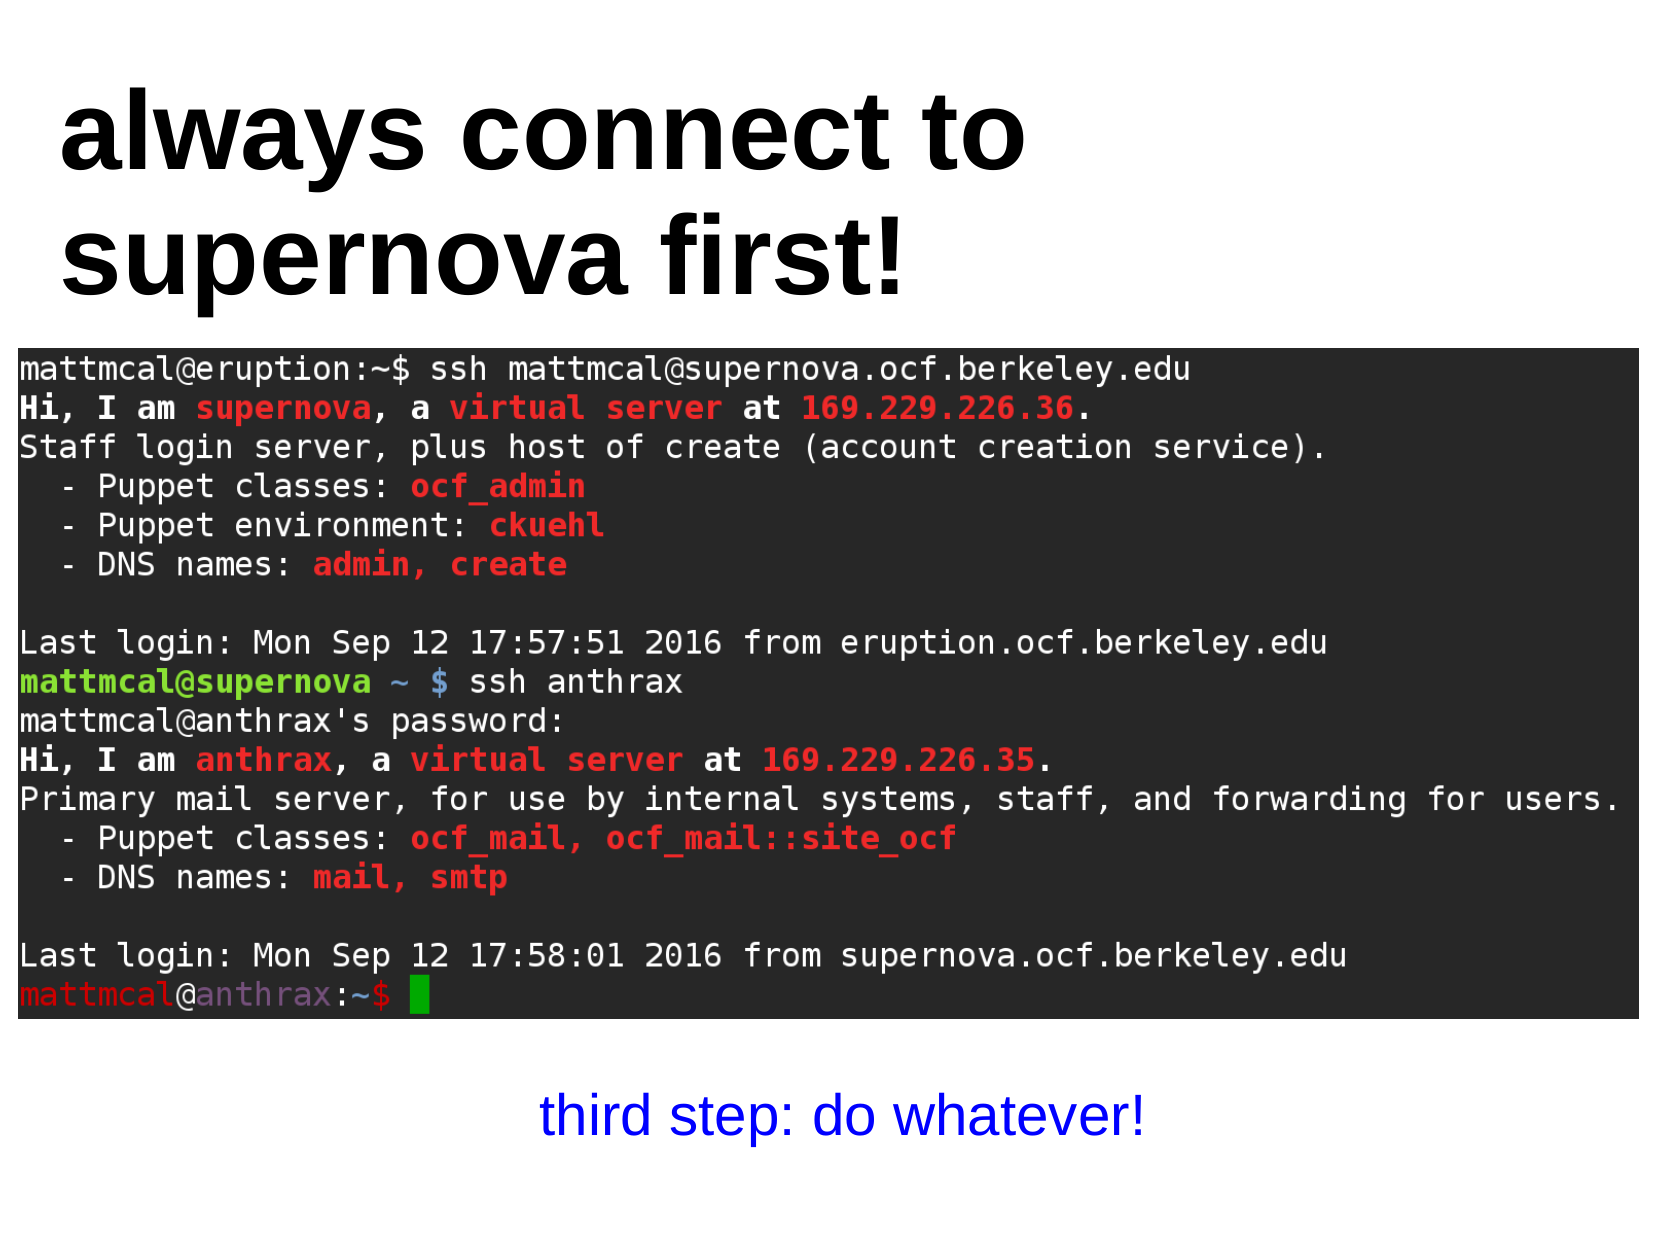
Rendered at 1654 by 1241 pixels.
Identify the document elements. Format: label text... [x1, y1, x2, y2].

picture [18, 348, 1639, 1019]
text_box third step: do whatever! [525, 1075, 1654, 1156]
text_box always connect to supernova first! [45, 60, 1546, 327]
